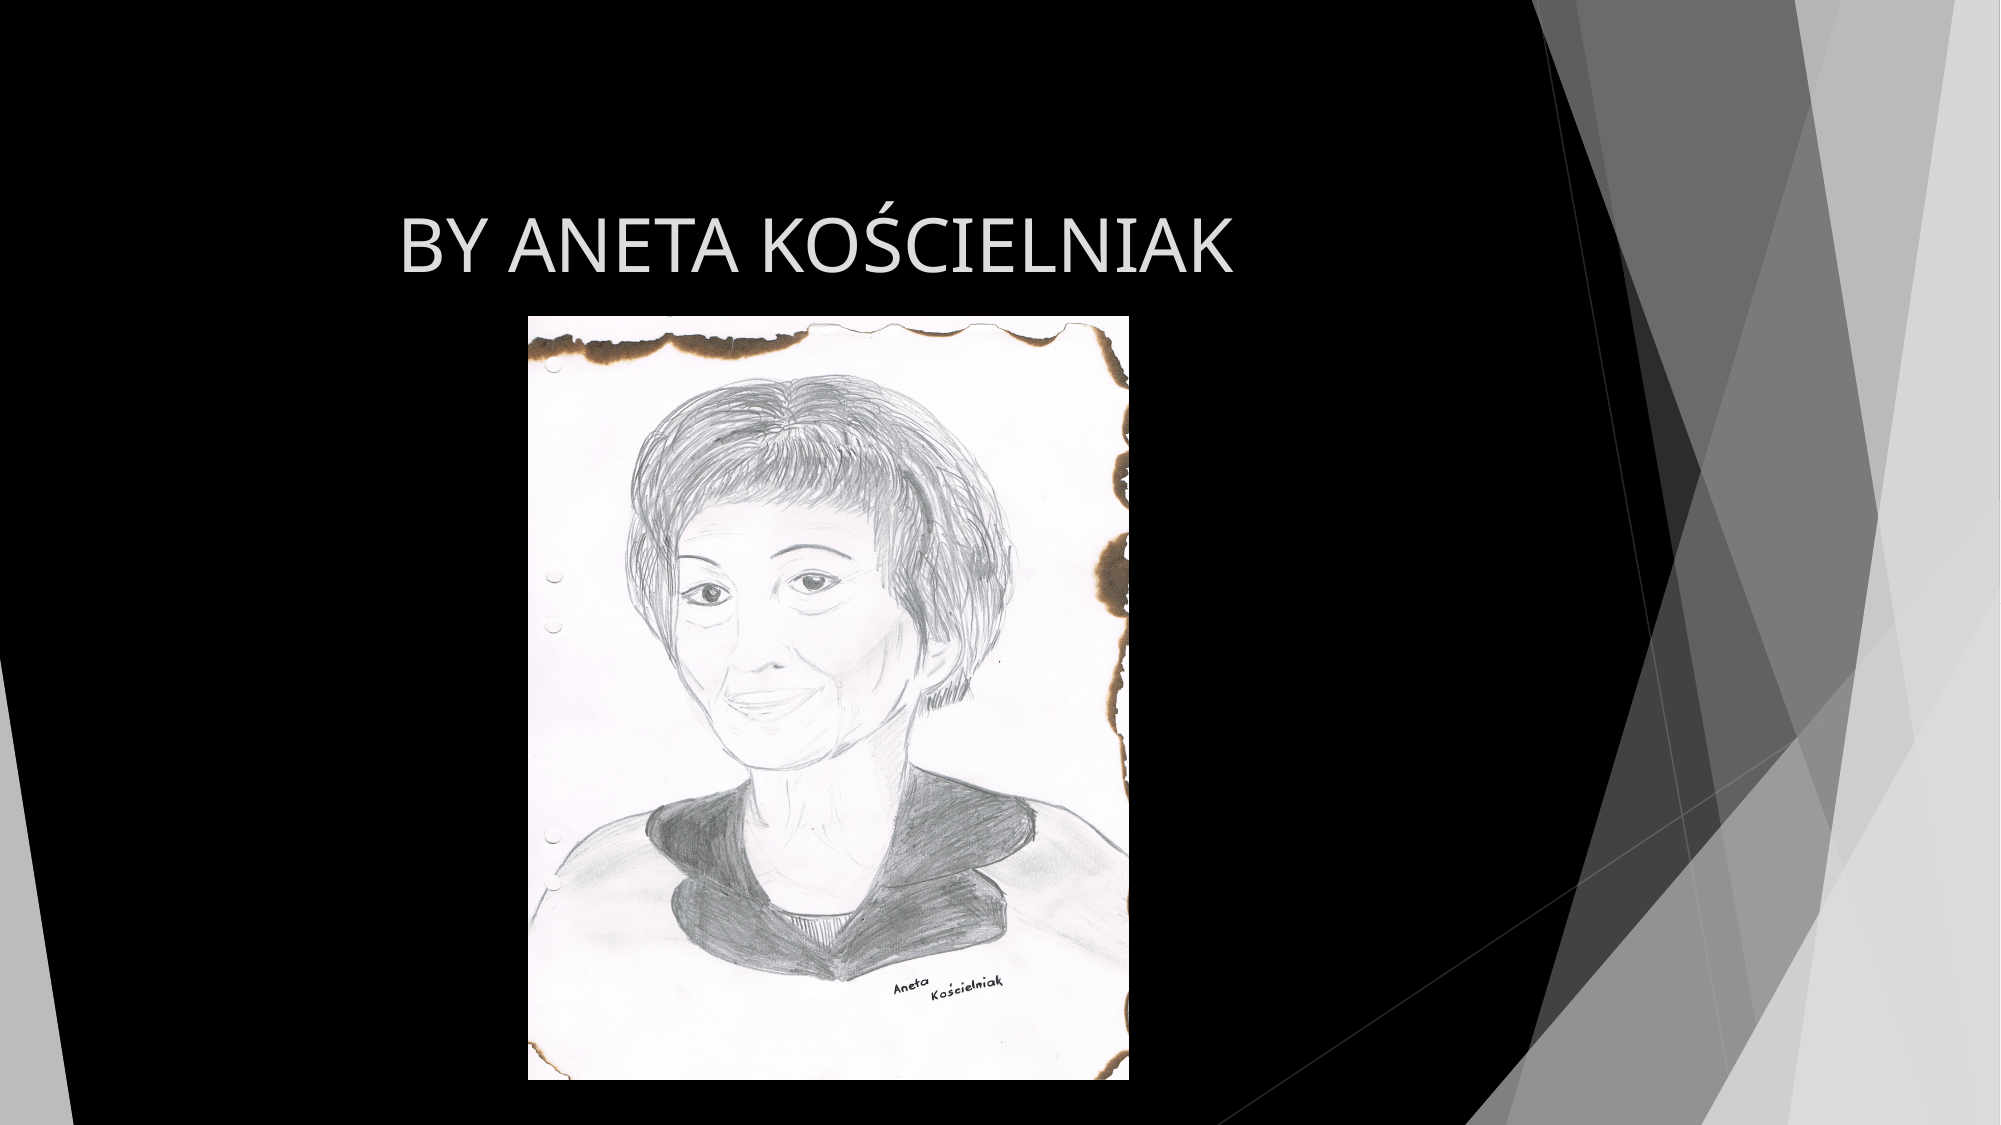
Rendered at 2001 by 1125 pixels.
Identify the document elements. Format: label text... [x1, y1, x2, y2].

title BY ANETA KOŚCIELNIAK [111, 99, 1522, 317]
picture [528, 316, 1129, 1080]
